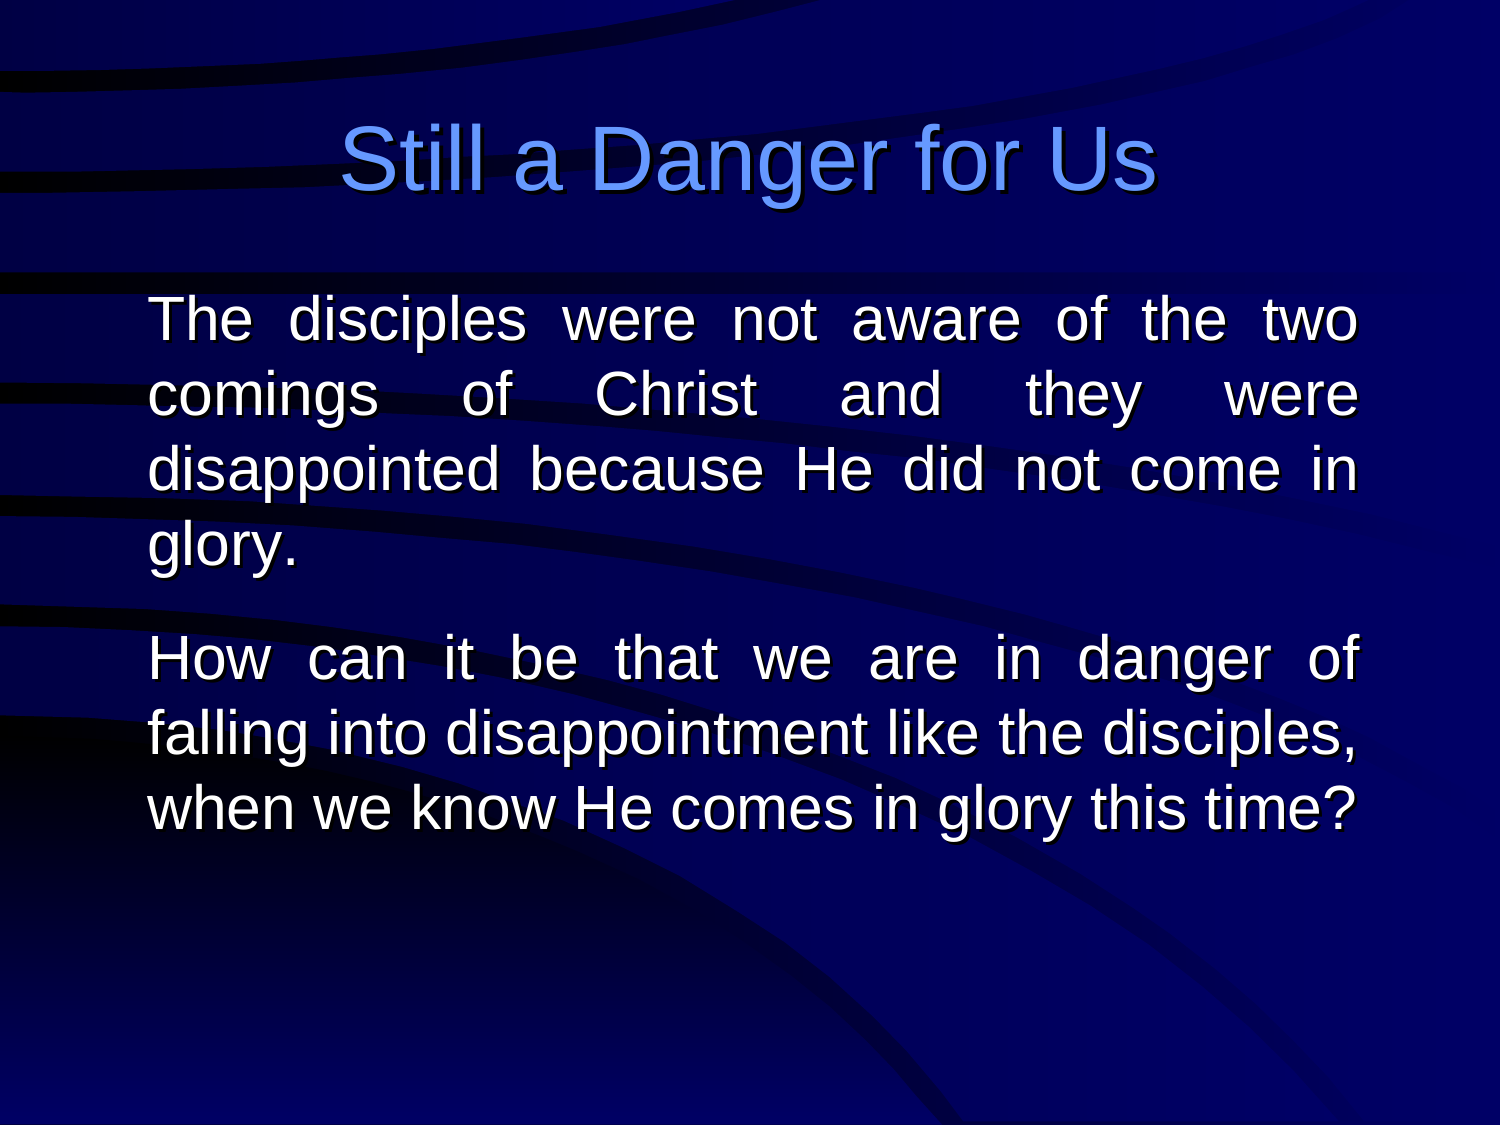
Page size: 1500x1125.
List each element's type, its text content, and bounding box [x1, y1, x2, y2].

text_box The disciples were not aware of the two comings of Christ and they were disappointed because He did not come in glory. How can it be that we are in danger of falling into disappointment like the disciples, when we know He comes in glory this time? [132, 270, 1377, 959]
text_box Still a Danger for Us [74, 77, 1425, 231]
